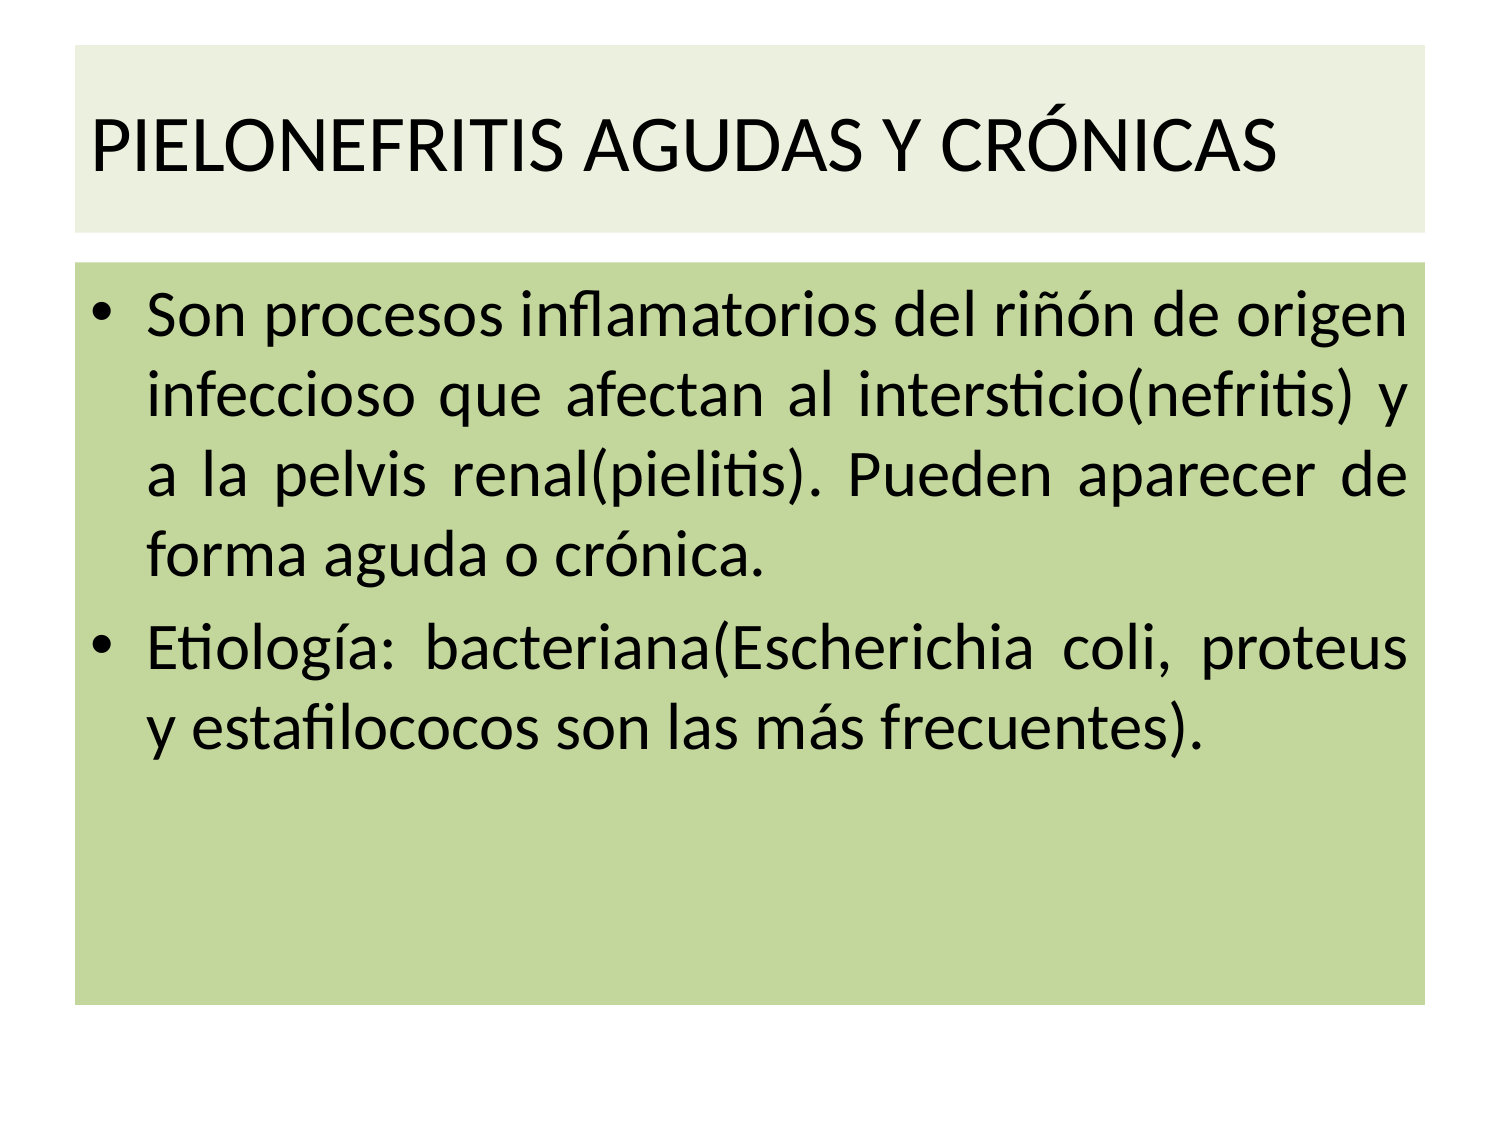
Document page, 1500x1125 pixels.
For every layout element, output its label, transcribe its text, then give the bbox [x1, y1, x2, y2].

title PIELONEFRITIS AGUDAS Y CRÓNICAS [75, 45, 1425, 233]
list Son procesos inflamatorios del riñón de origen infeccioso que afectan al intersticio(nefritis) y a la pelvis renal(pielitis). Pueden aparecer de forma aguda o crónica. Etiología: bacteriana(Escherichia coli, proteus y estafilococos son las más frecuentes). [75, 262, 1425, 1005]
